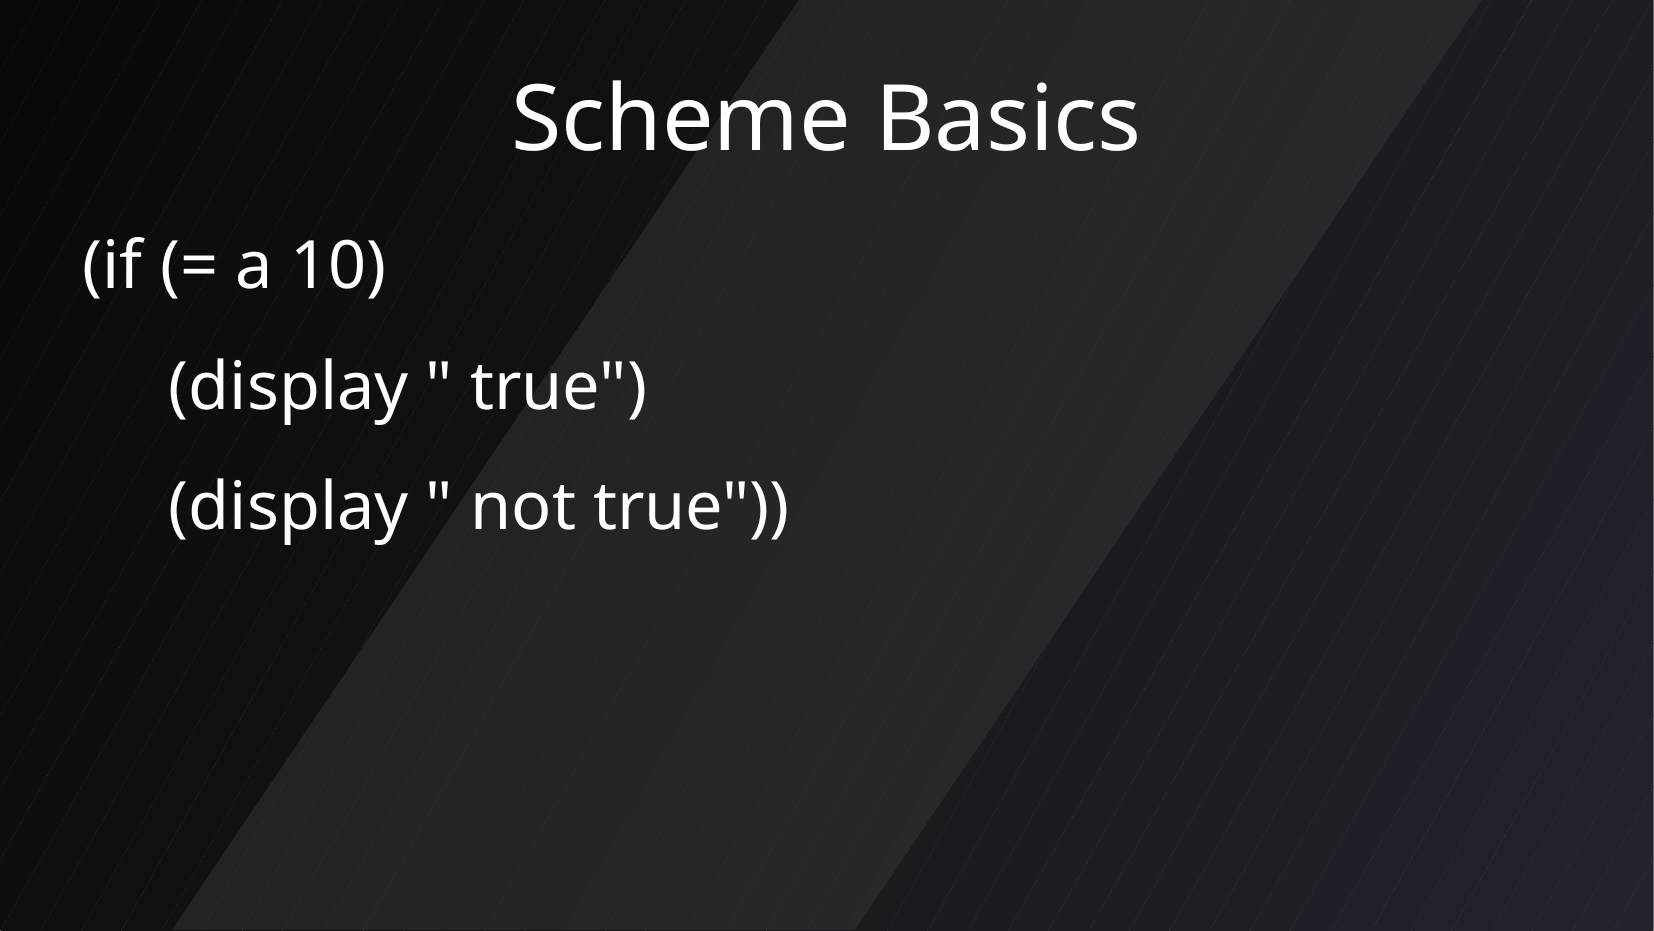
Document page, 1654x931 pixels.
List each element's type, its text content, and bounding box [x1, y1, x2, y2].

title Scheme Basics [82, 37, 1571, 193]
list (if (= a 10) (display " true") (display " not true")) [82, 217, 1571, 758]
